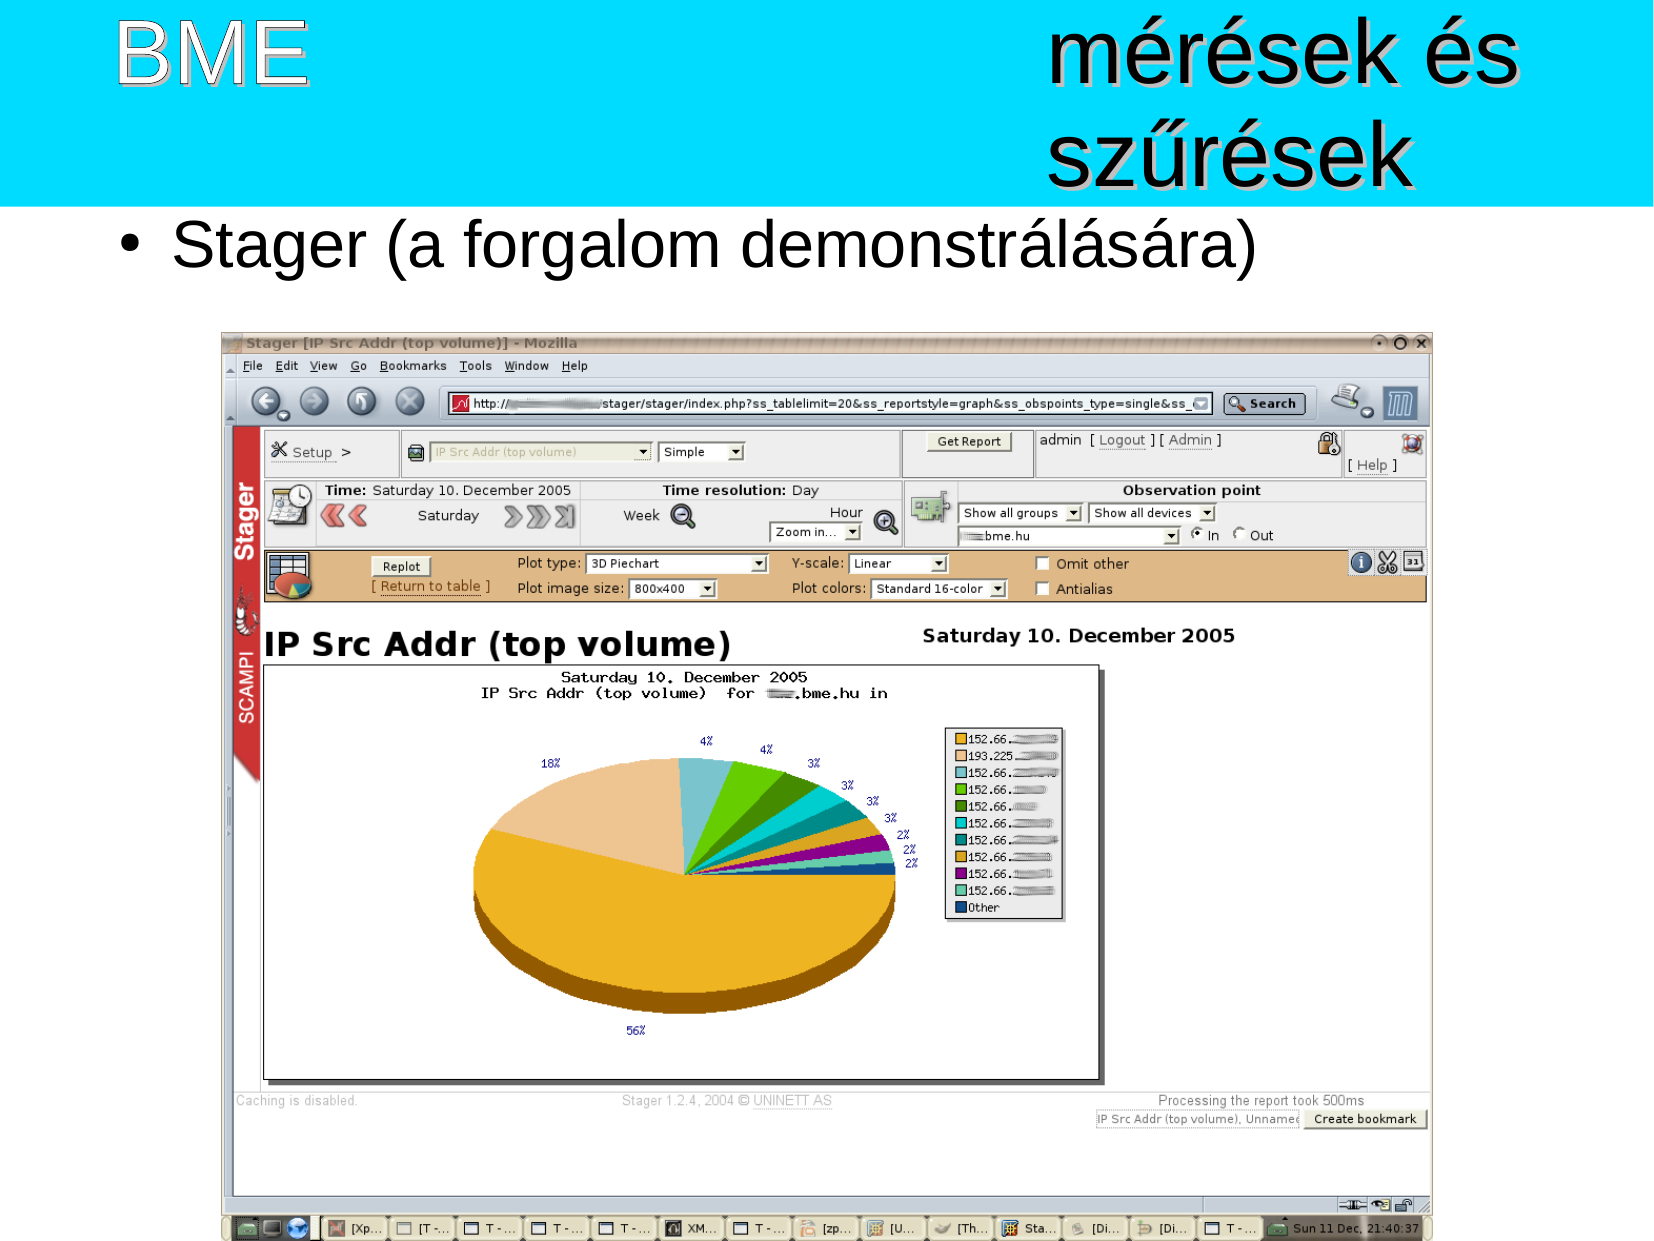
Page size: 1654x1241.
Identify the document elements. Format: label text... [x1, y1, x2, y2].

list Stager (a forgalom demonstrálására) [82, 207, 1571, 1109]
title BME mérések és szűrések [0, 0, 1654, 207]
picture [221, 332, 1433, 1241]
